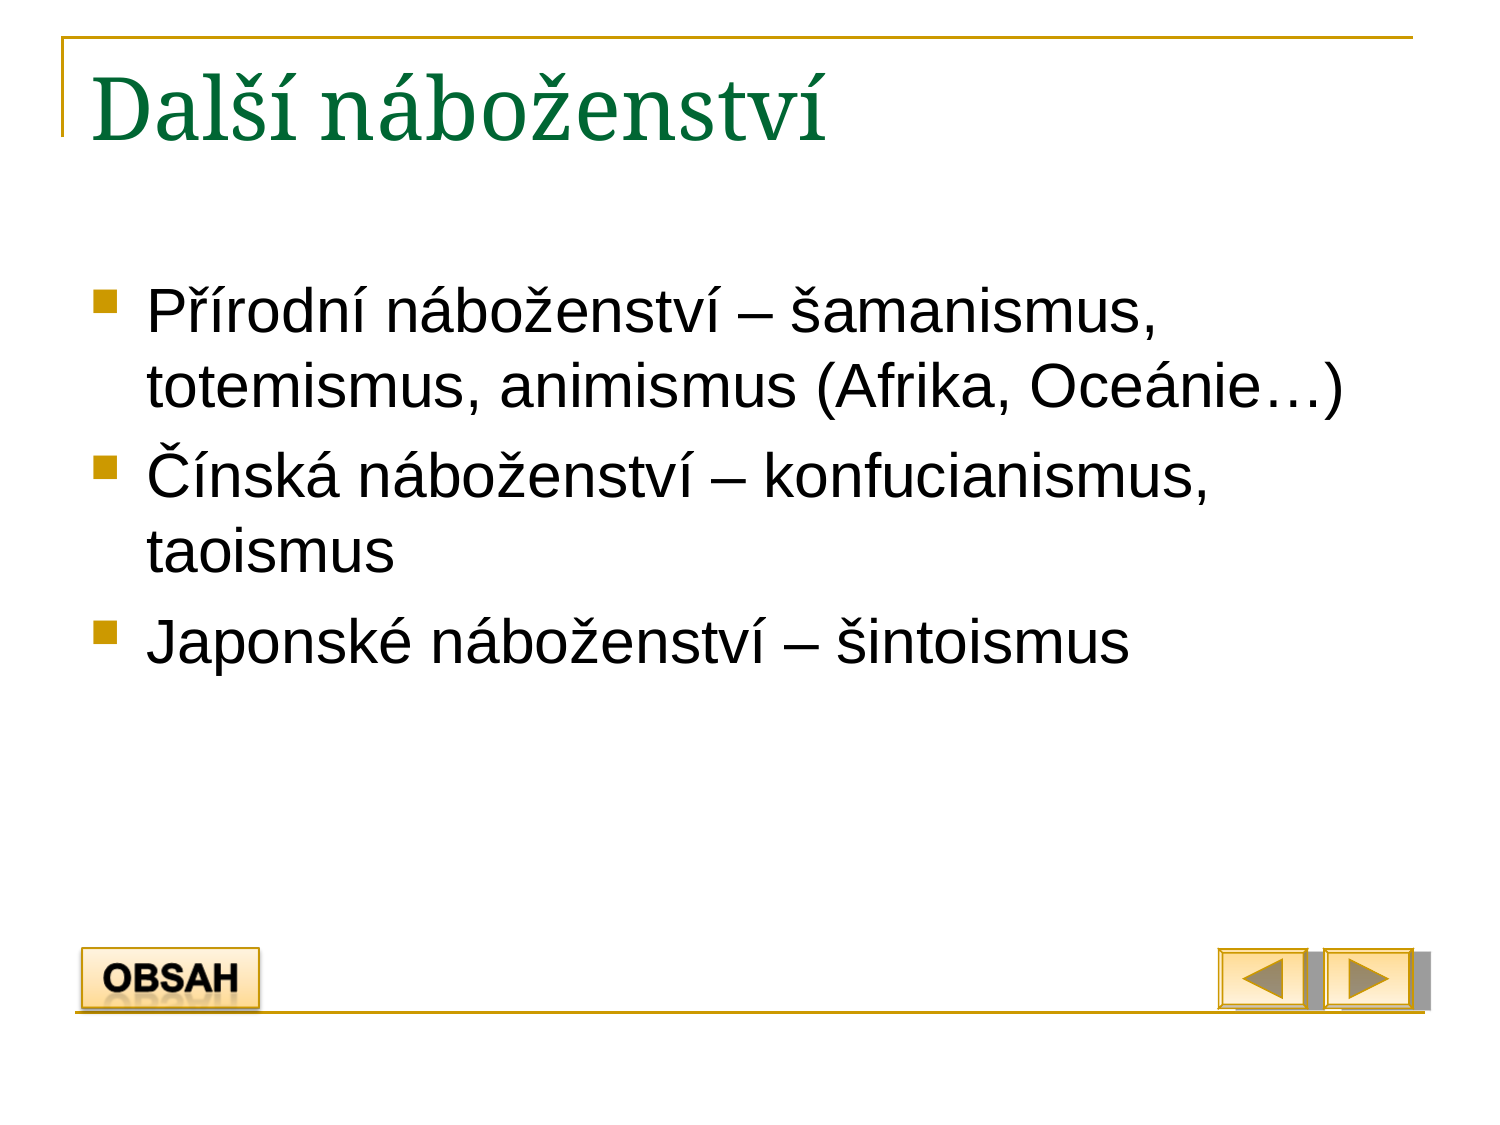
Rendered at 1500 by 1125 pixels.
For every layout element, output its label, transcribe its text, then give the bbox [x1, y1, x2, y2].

title Další náboženství [75, 45, 1426, 233]
list Přírodní náboženství – šamanismus, totemismus, animismus (Afrika, Oceánie…) Čínská náboženství – konfucianismus, taoismus Japonské náboženství – šintoismus [75, 262, 1426, 1006]
picture [69, 938, 272, 1055]
text_box [1220, 949, 1308, 1009]
text_box [1325, 949, 1413, 1009]
